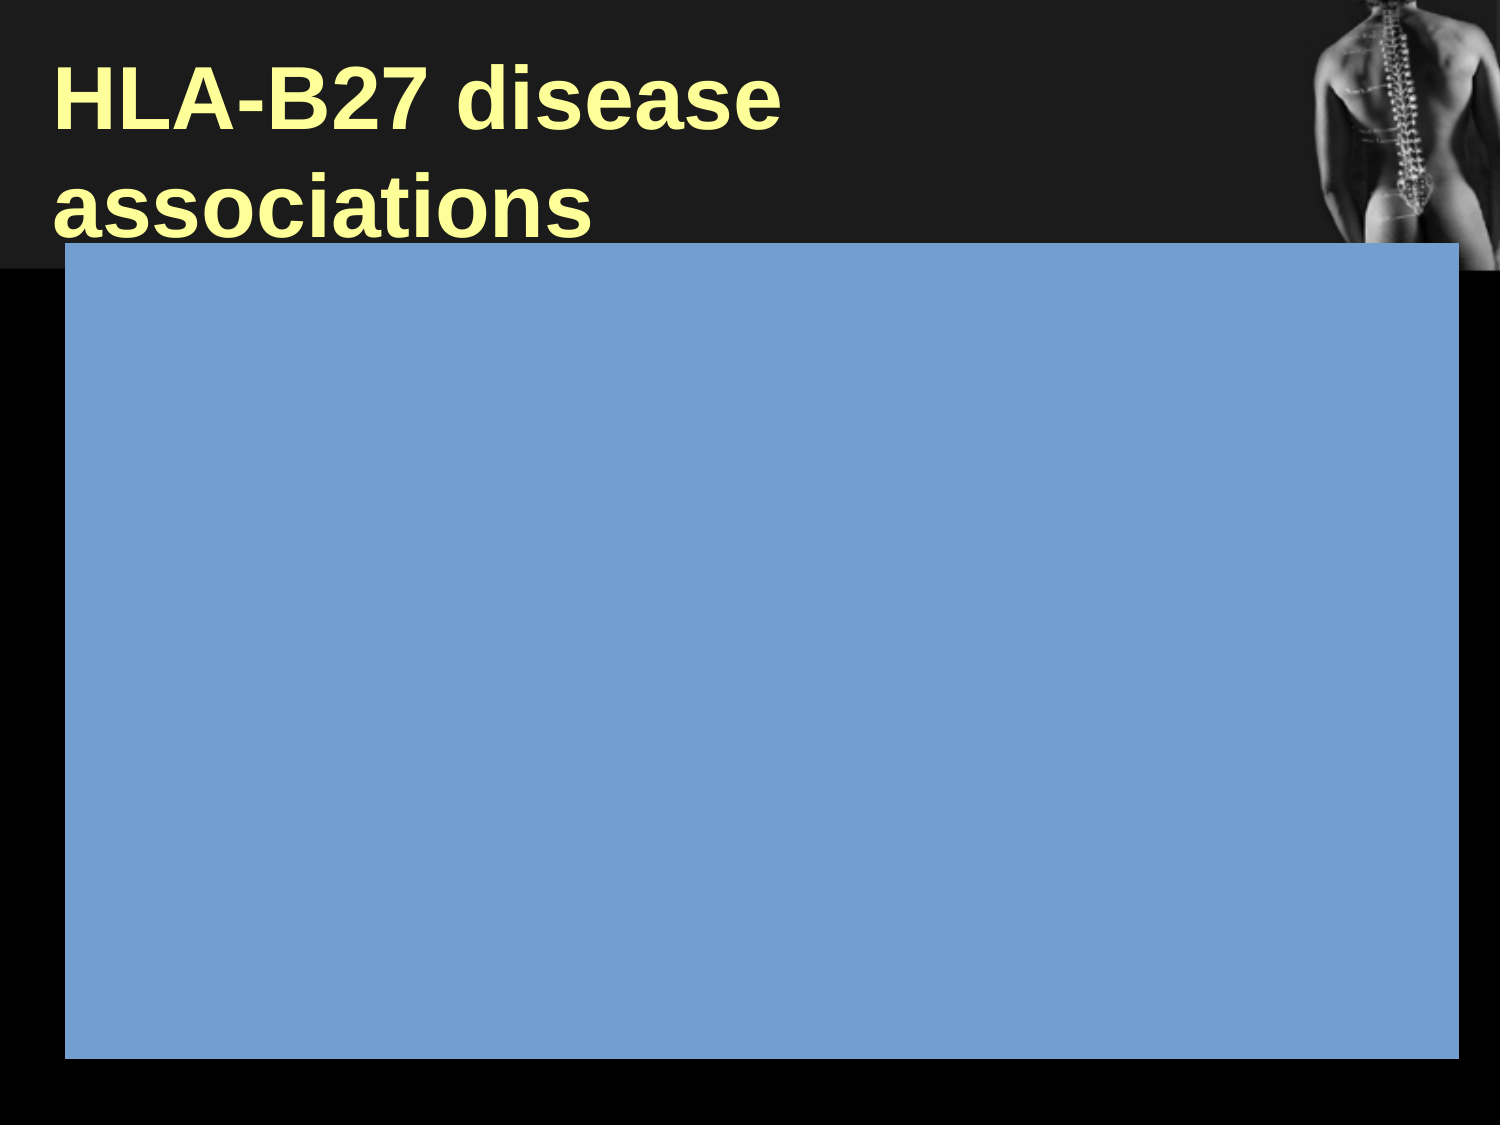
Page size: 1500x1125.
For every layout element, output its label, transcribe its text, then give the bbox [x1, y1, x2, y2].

table_cell [845, 385, 1459, 527]
table_header [65, 243, 845, 385]
table_cell [65, 622, 845, 870]
table_cell [65, 527, 845, 622]
title HLA-B27 disease associations [37, 32, 1300, 228]
table_cell [845, 622, 1459, 870]
table_header [845, 243, 1459, 385]
table_cell [65, 870, 845, 1059]
table_cell [845, 527, 1459, 622]
table_cell [65, 385, 845, 527]
table_cell [845, 870, 1459, 1059]
